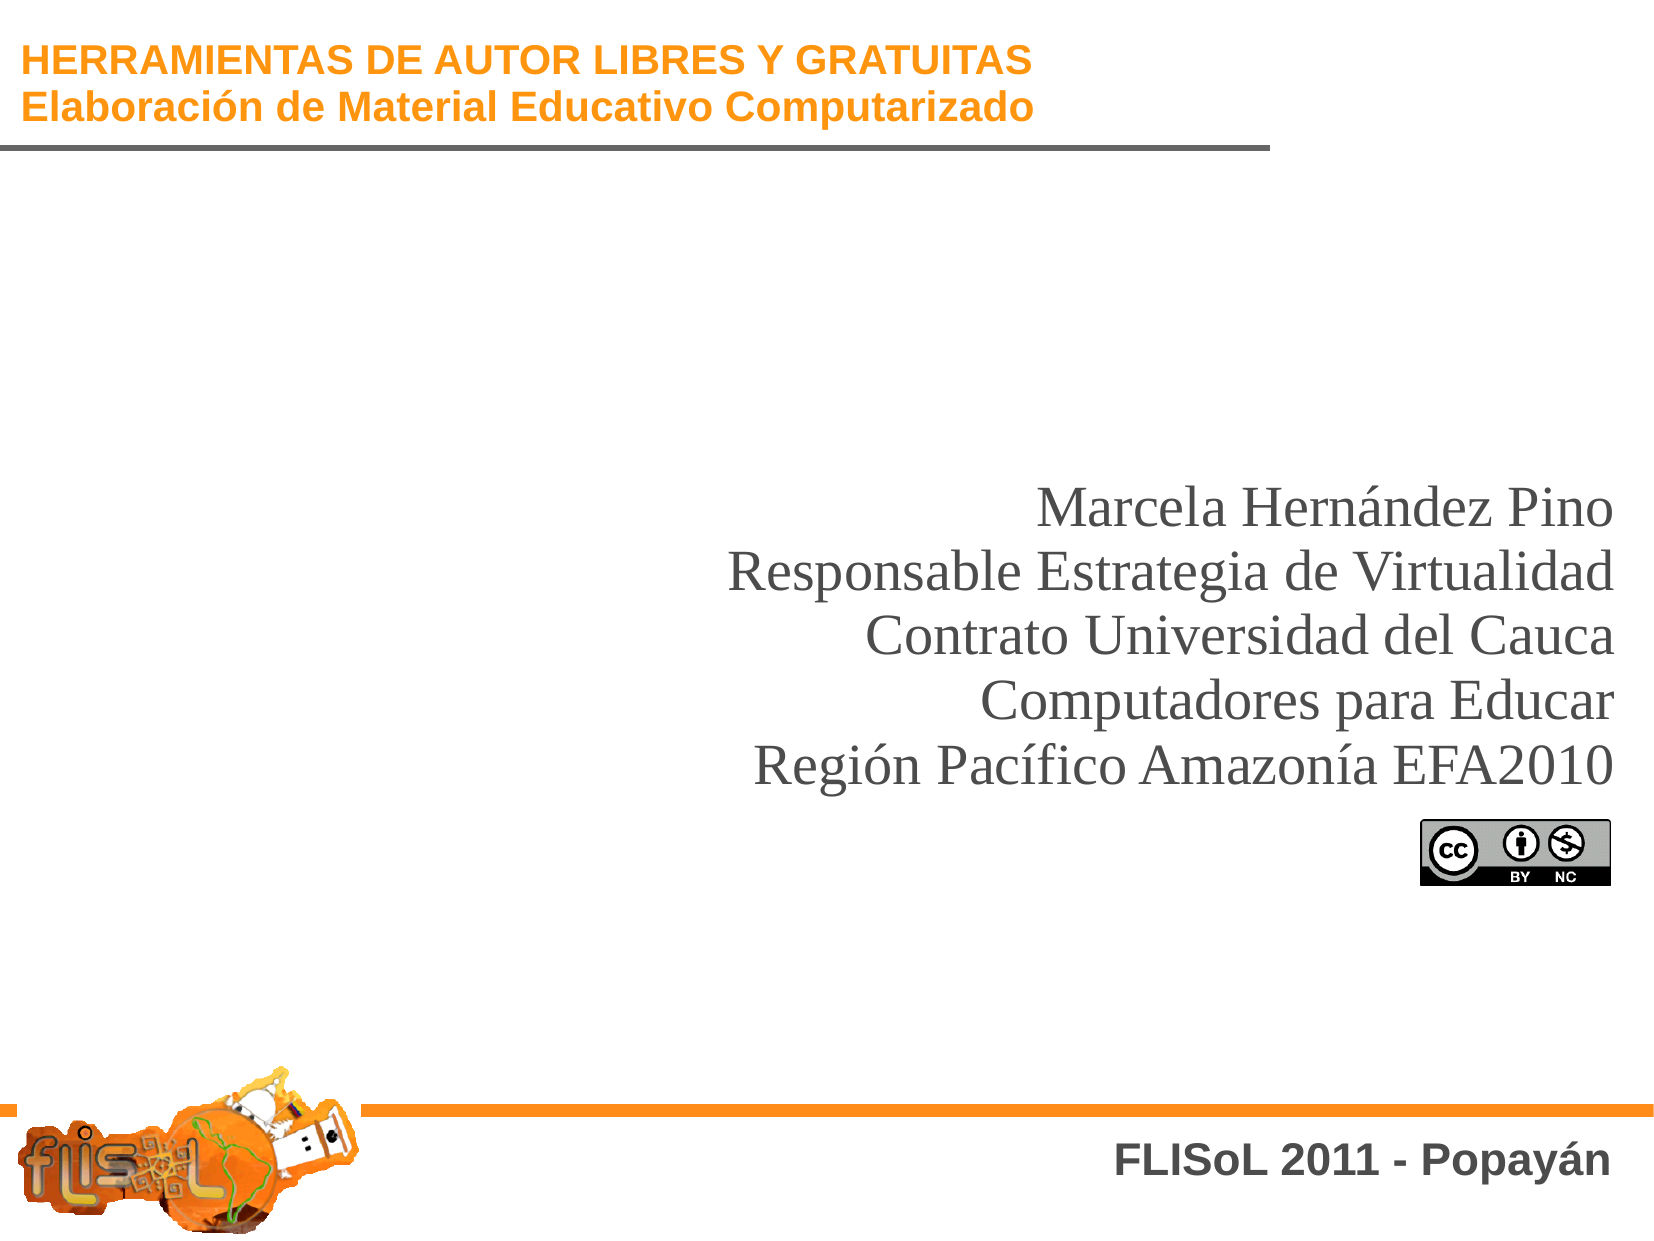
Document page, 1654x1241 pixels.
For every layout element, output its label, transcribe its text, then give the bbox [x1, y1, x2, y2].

picture [0, 1065, 1654, 1235]
text_box Marcela Hernández Pino Responsable Estrategia de Virtualidad Contrato Universidad del Cauca Computadores para Educar Región Pacífico Amazonía EFA2010 [620, 466, 1630, 805]
picture [1420, 819, 1611, 886]
